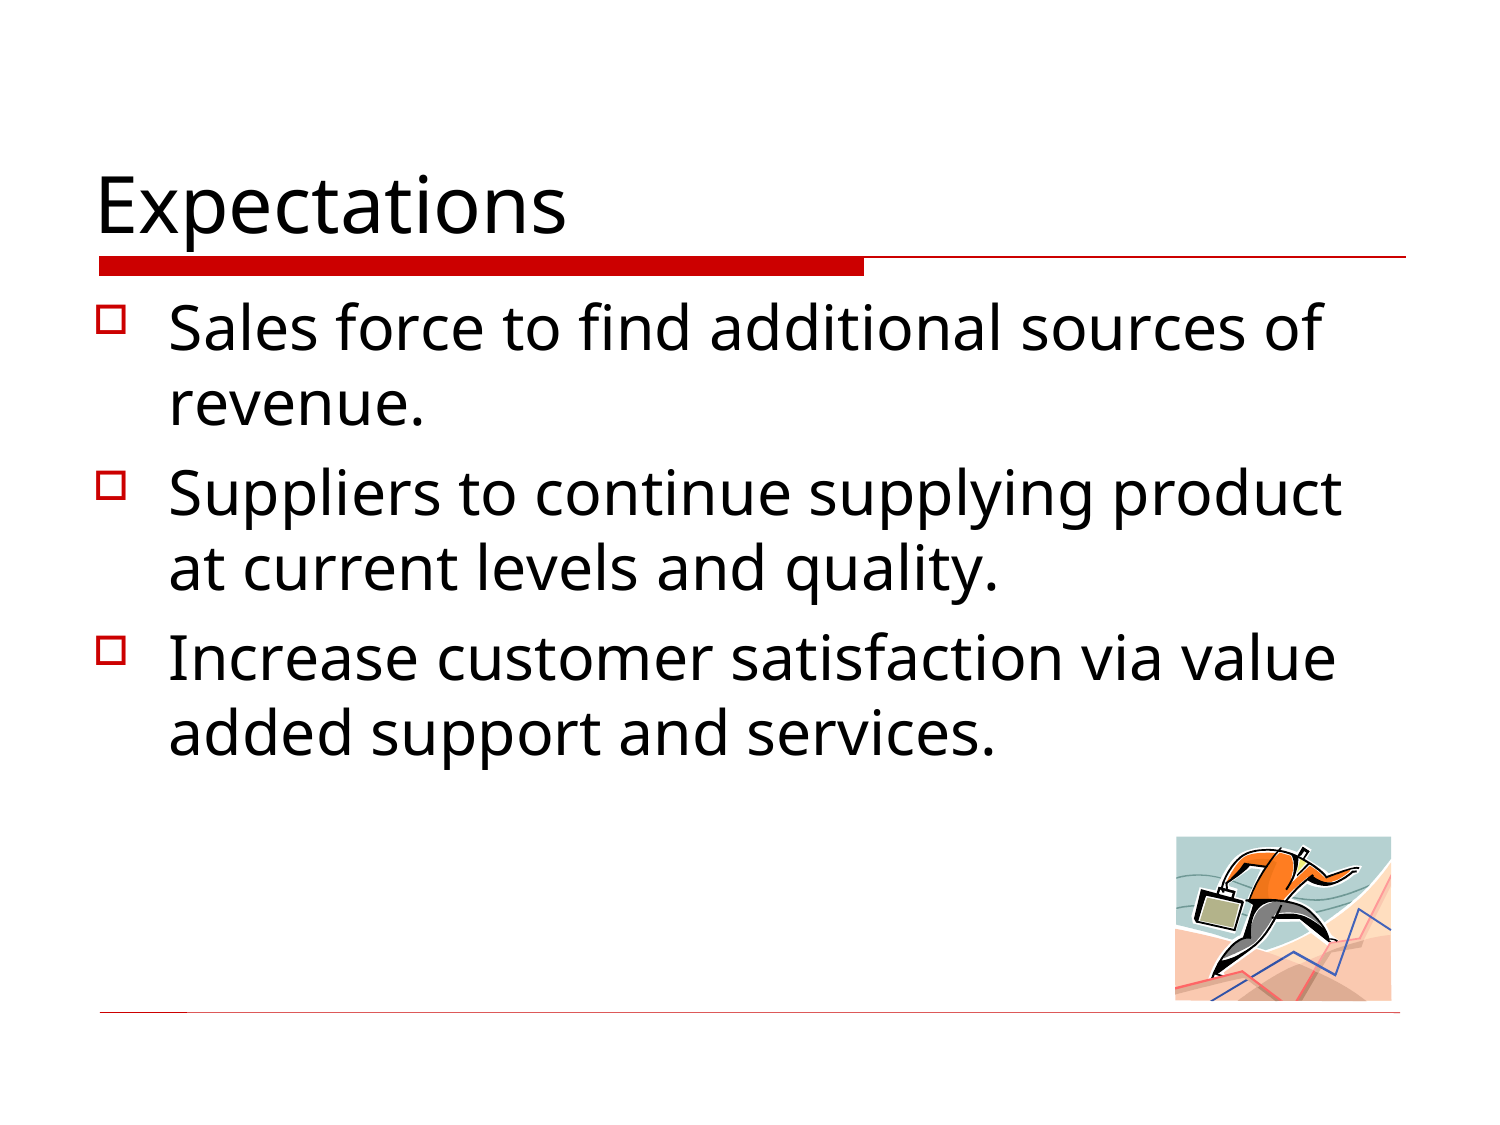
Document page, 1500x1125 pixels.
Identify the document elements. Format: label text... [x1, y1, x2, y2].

picture [1175, 836, 1393, 1003]
title Expectations [94, 49, 1407, 250]
list Sales force to find additional sources of revenue. Suppliers to continue supplying product at current levels and quality. Increase customer satisfaction via value added support and services. [92, 287, 1406, 988]
